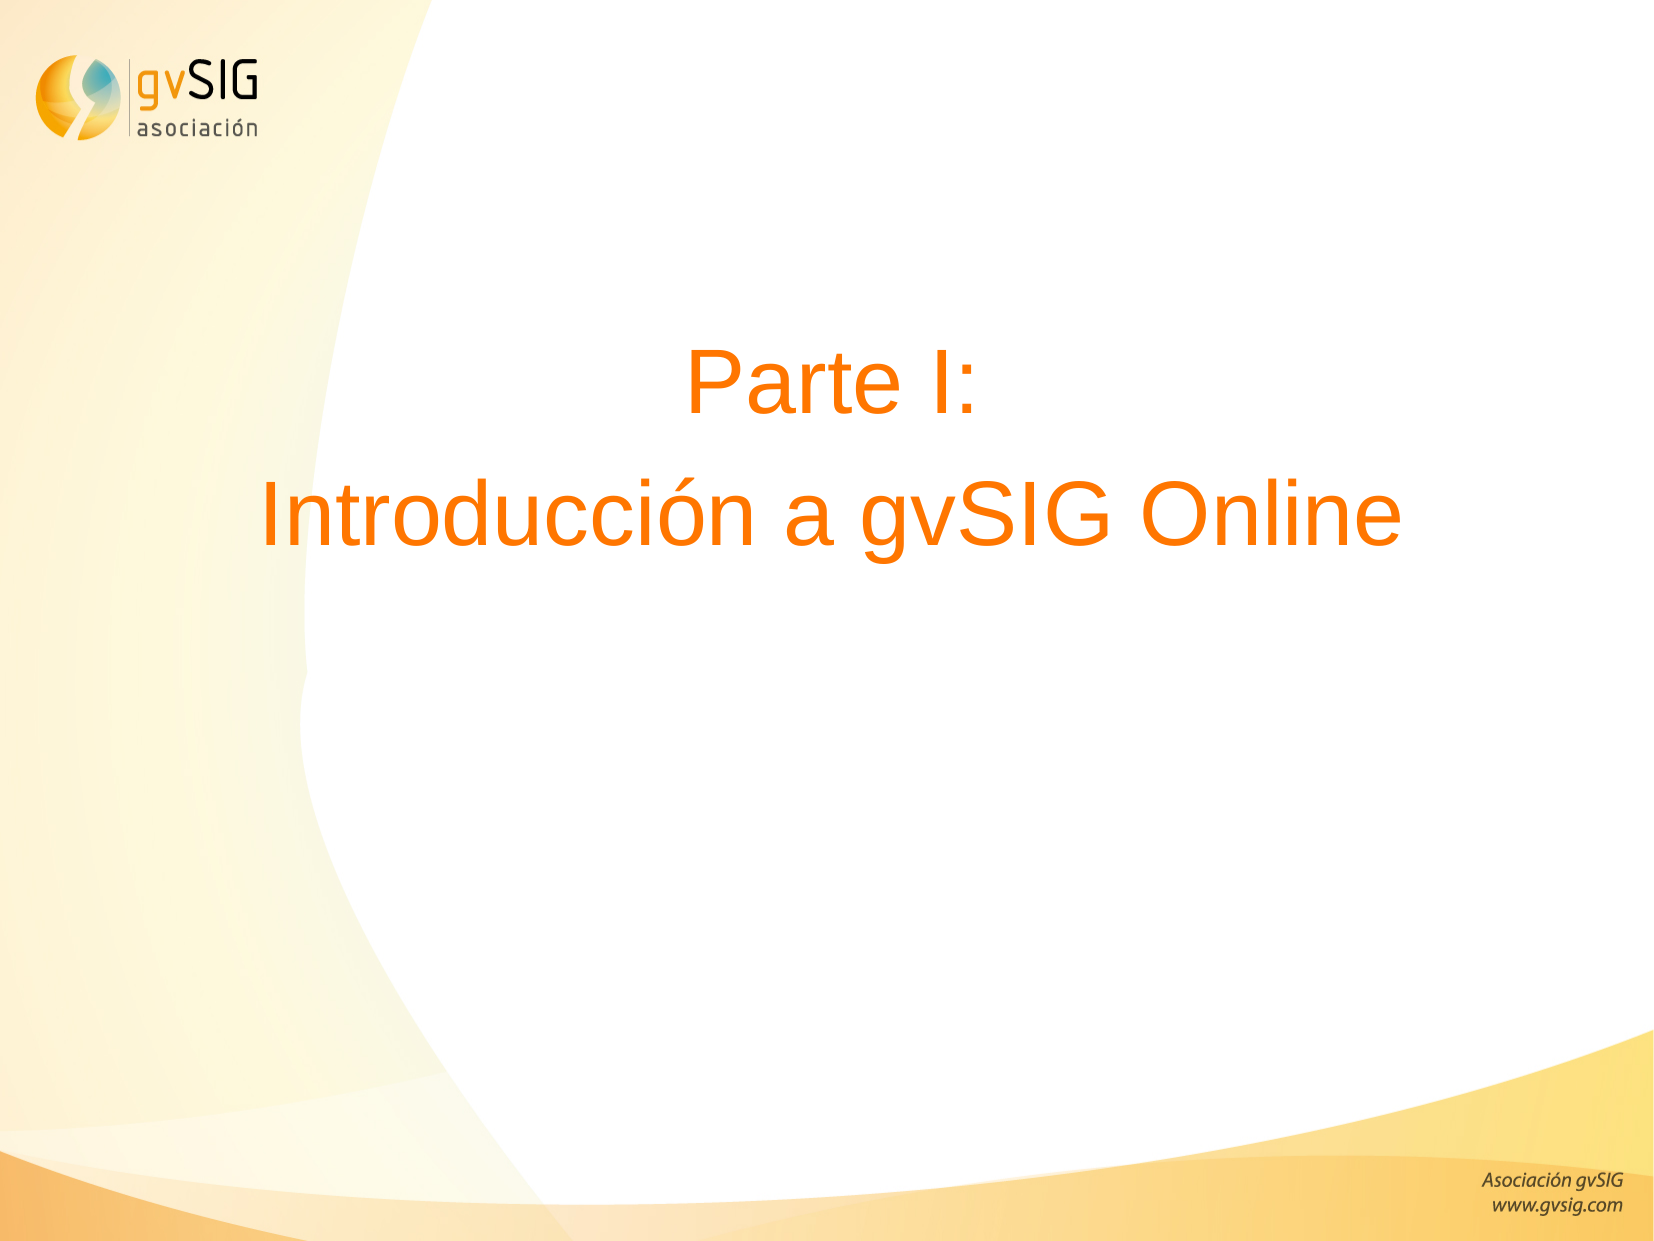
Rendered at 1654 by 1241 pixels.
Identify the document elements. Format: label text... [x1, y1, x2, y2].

list Parte I: Introducción a gvSIG Online [88, 330, 1577, 1050]
picture [0, 0, 1654, 1241]
